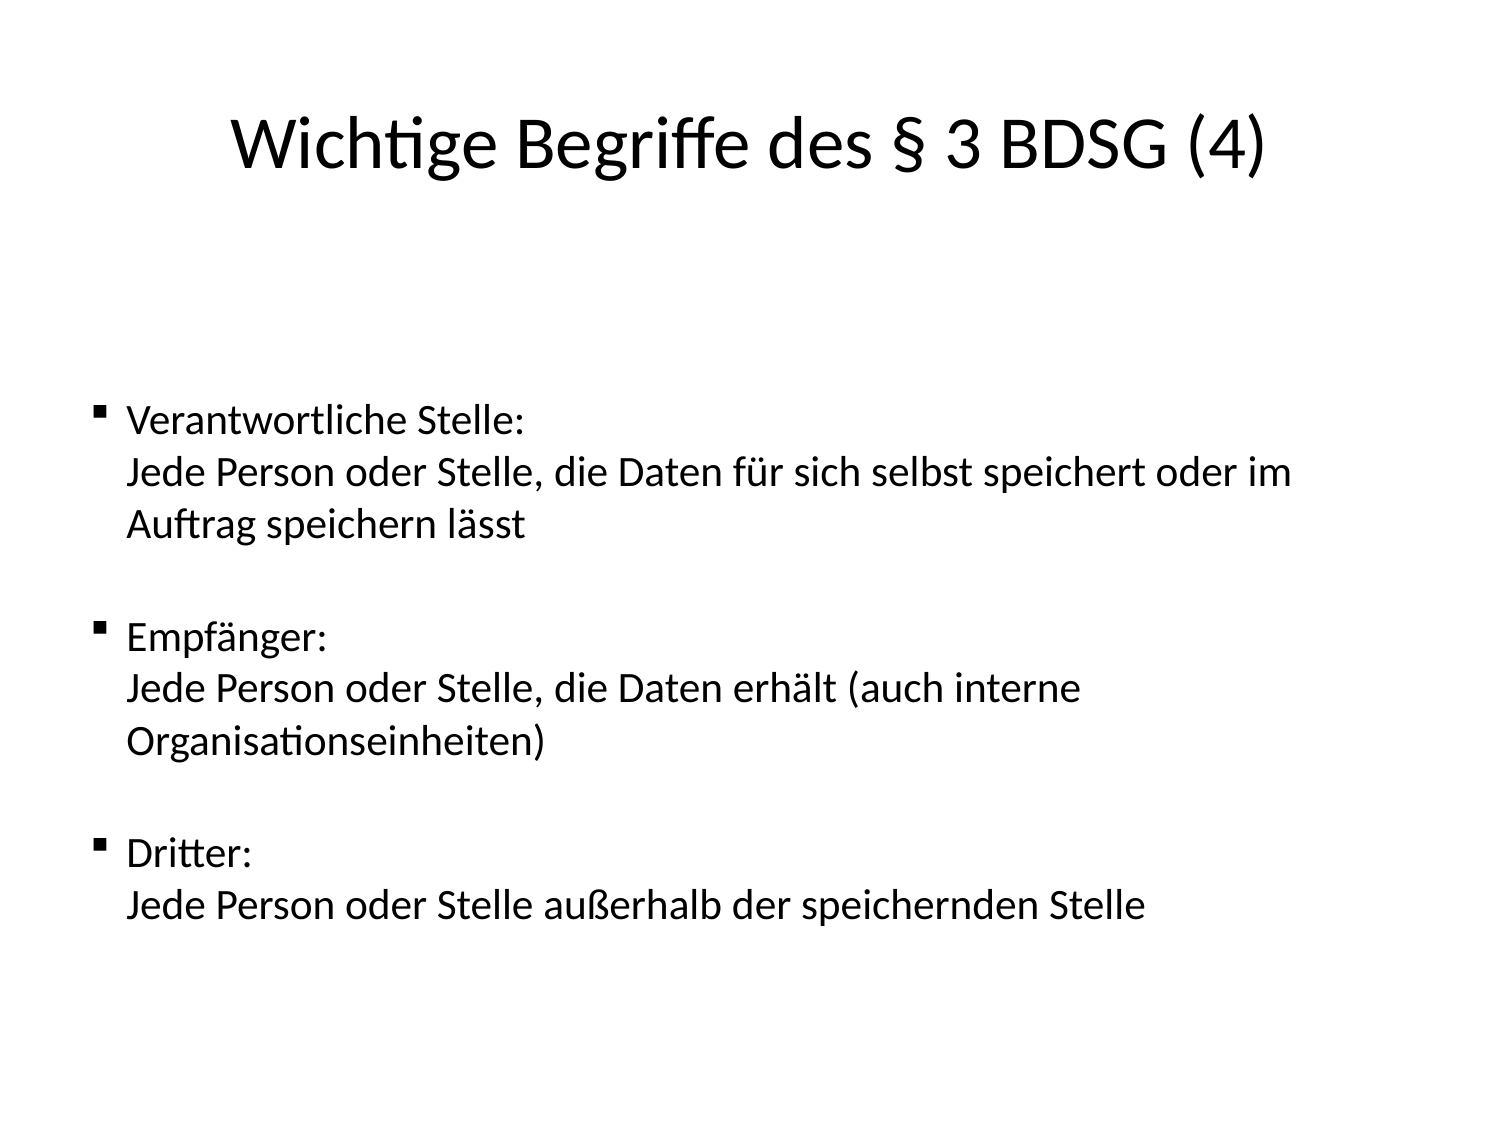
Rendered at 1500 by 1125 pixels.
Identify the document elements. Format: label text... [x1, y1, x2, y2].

list Verantwortliche Stelle: Jede Person oder Stelle, die Daten für sich selbst speichert oder im Auftrag speichern lässt Empfänger: Jede Person oder Stelle, die Daten erhält (auch interne Organisationseinheiten) Dritter: Jede Person oder Stelle außerhalb der speichernden Stelle [75, 262, 1425, 1005]
title Wichtige Begriffe des § 3 BDSG (4) [75, 45, 1425, 233]
